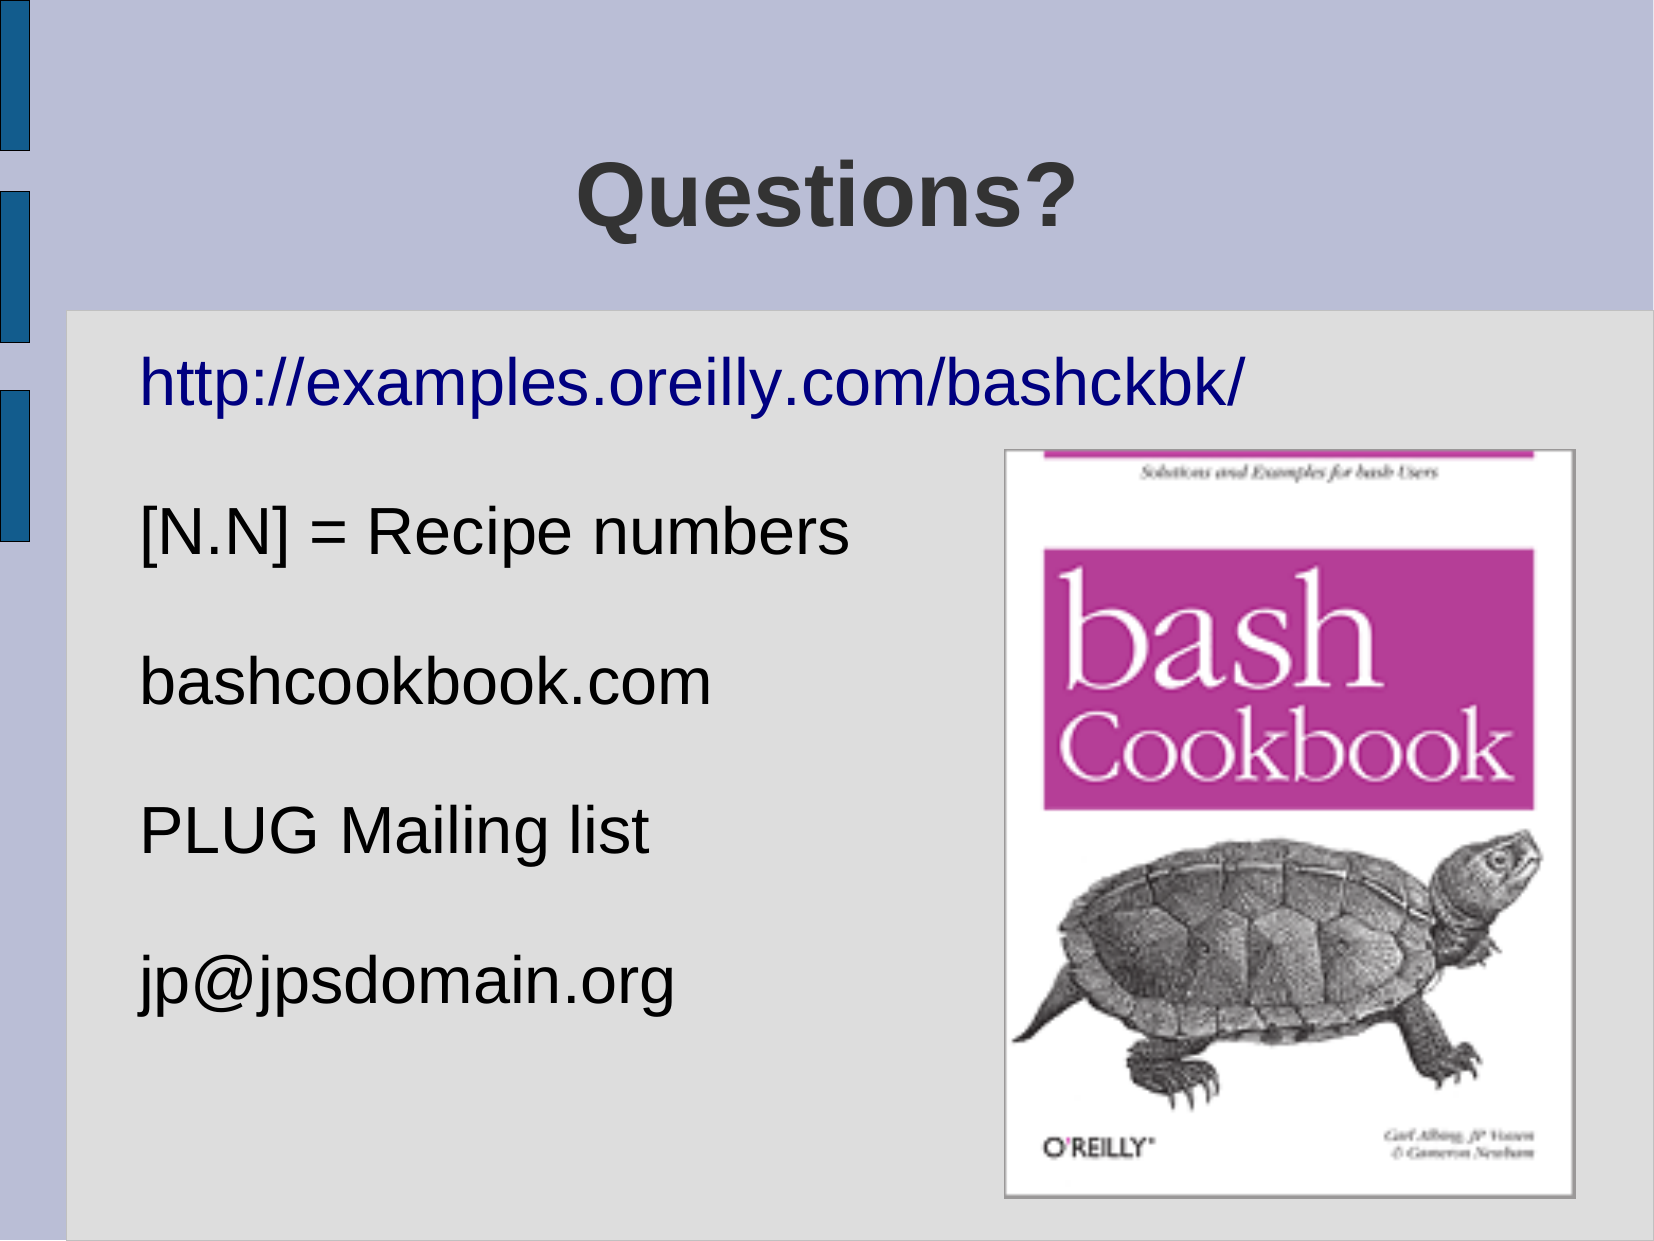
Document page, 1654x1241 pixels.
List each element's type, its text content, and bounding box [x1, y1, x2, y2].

list http://examples.oreilly.com/bashckbk/ [N.N] = Recipe numbers bashcookbook.com PLUG Mailing list jp@jpsdomain.org [121, 344, 1534, 1112]
title Questions? [121, 91, 1534, 299]
picture [1004, 449, 1576, 1199]
